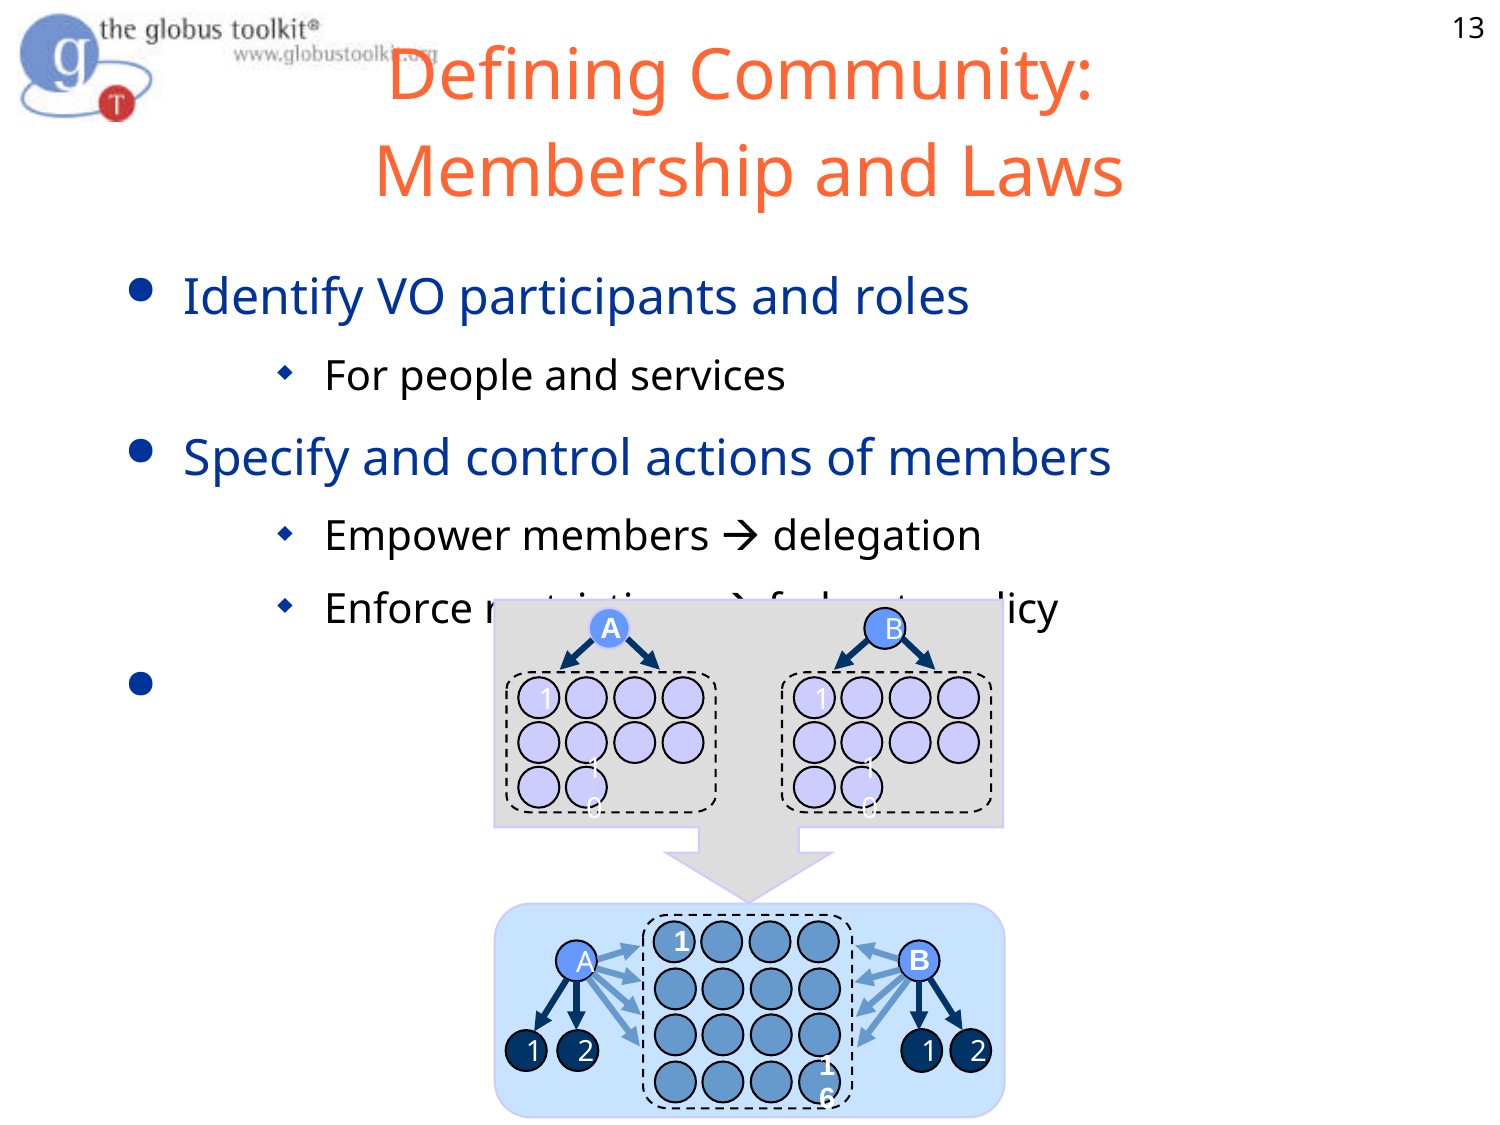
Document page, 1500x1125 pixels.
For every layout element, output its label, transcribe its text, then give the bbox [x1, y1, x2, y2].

text_box 10 [841, 766, 883, 808]
text_box 1 [793, 677, 835, 719]
text_box A [584, 612, 638, 645]
list Identify VO participants and roles For people and services Specify and control actions of members Empower members  delegation Enforce restrictions  federate policy [112, 246, 1388, 682]
text_box 16 [799, 1060, 841, 1104]
text_box 1 [518, 677, 560, 719]
text_box B [864, 607, 906, 649]
title Defining Community: Membership and Laws [112, 39, 1388, 225]
text_box 2 [557, 1030, 599, 1072]
text_box A [555, 940, 597, 981]
text_box 10 [865, 799, 873, 808]
text_box [494, 599, 1005, 1118]
text_box 10 [565, 766, 607, 808]
picture [17, 12, 438, 122]
text_box 2 [950, 1029, 992, 1072]
text_box 10 [590, 799, 598, 808]
text_box A [582, 955, 588, 963]
text_box 1 [901, 1029, 943, 1072]
text_box 1 [505, 1030, 547, 1072]
text_box 1 [653, 921, 695, 963]
text_box B [892, 944, 947, 977]
